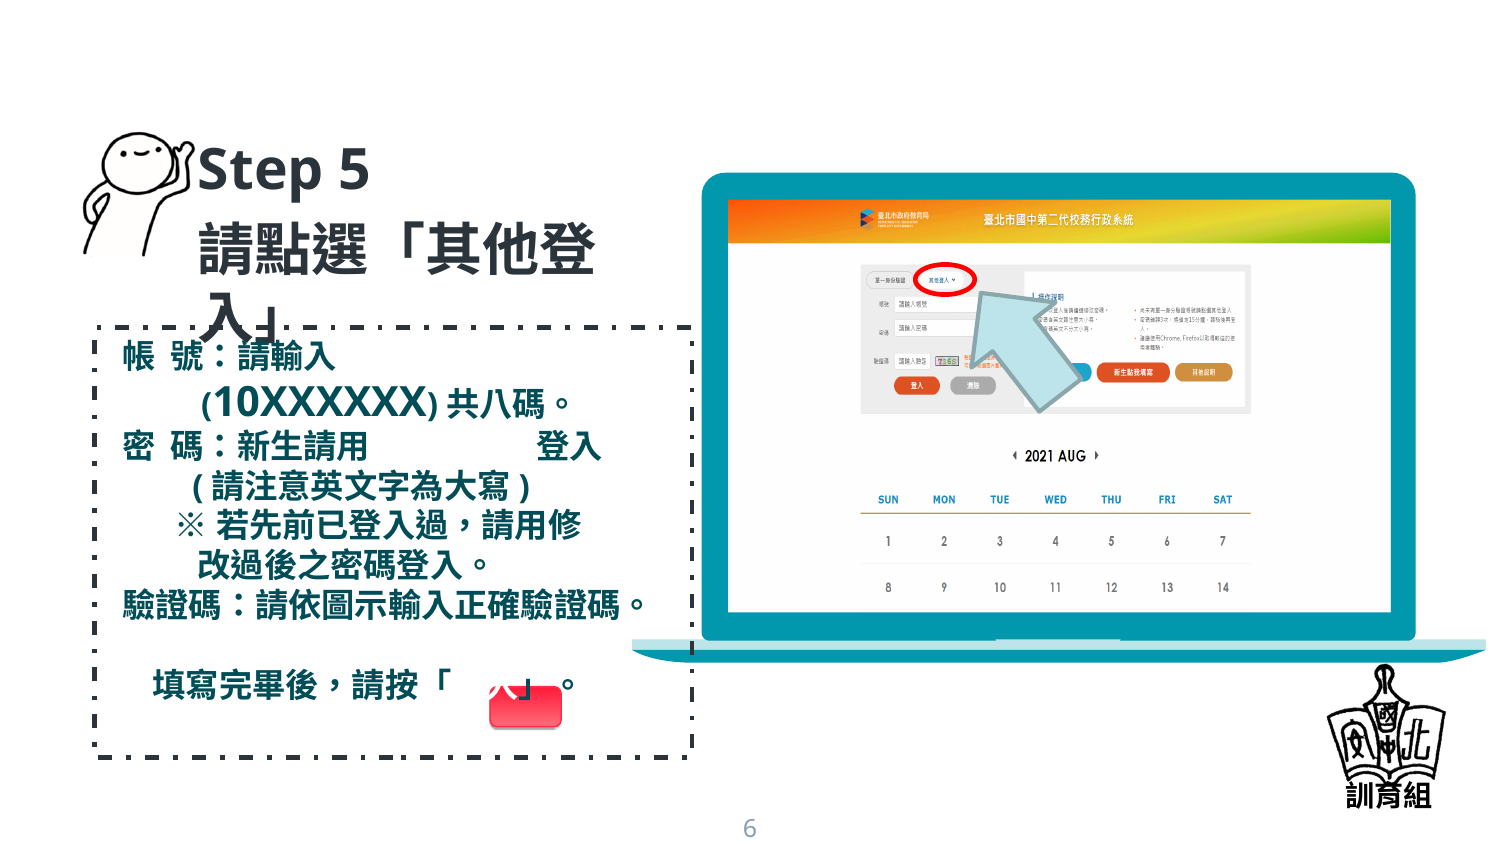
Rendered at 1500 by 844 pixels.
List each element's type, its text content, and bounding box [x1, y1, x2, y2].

text_box 帳 號：請輸入學生證上之學號 (10XXXXXX)共八碼。 密 碼：新生請用身分證字號登入 (請注意英文字為大寫) ※若先前已登入過，請用修 改過後之密碼登入。 驗證碼：請依圖示輸入正確驗證碼。 填寫完畢後，請按「登入」。 [94, 327, 692, 758]
text_box [692, 172, 1486, 663]
text_box 6 [705, 797, 796, 844]
list Step 5 請點選「其他登入」 [183, 117, 680, 327]
picture [66, 117, 198, 272]
picture [728, 200, 1390, 612]
text_box 訓育組 [1330, 770, 1461, 821]
picture [1317, 663, 1461, 790]
